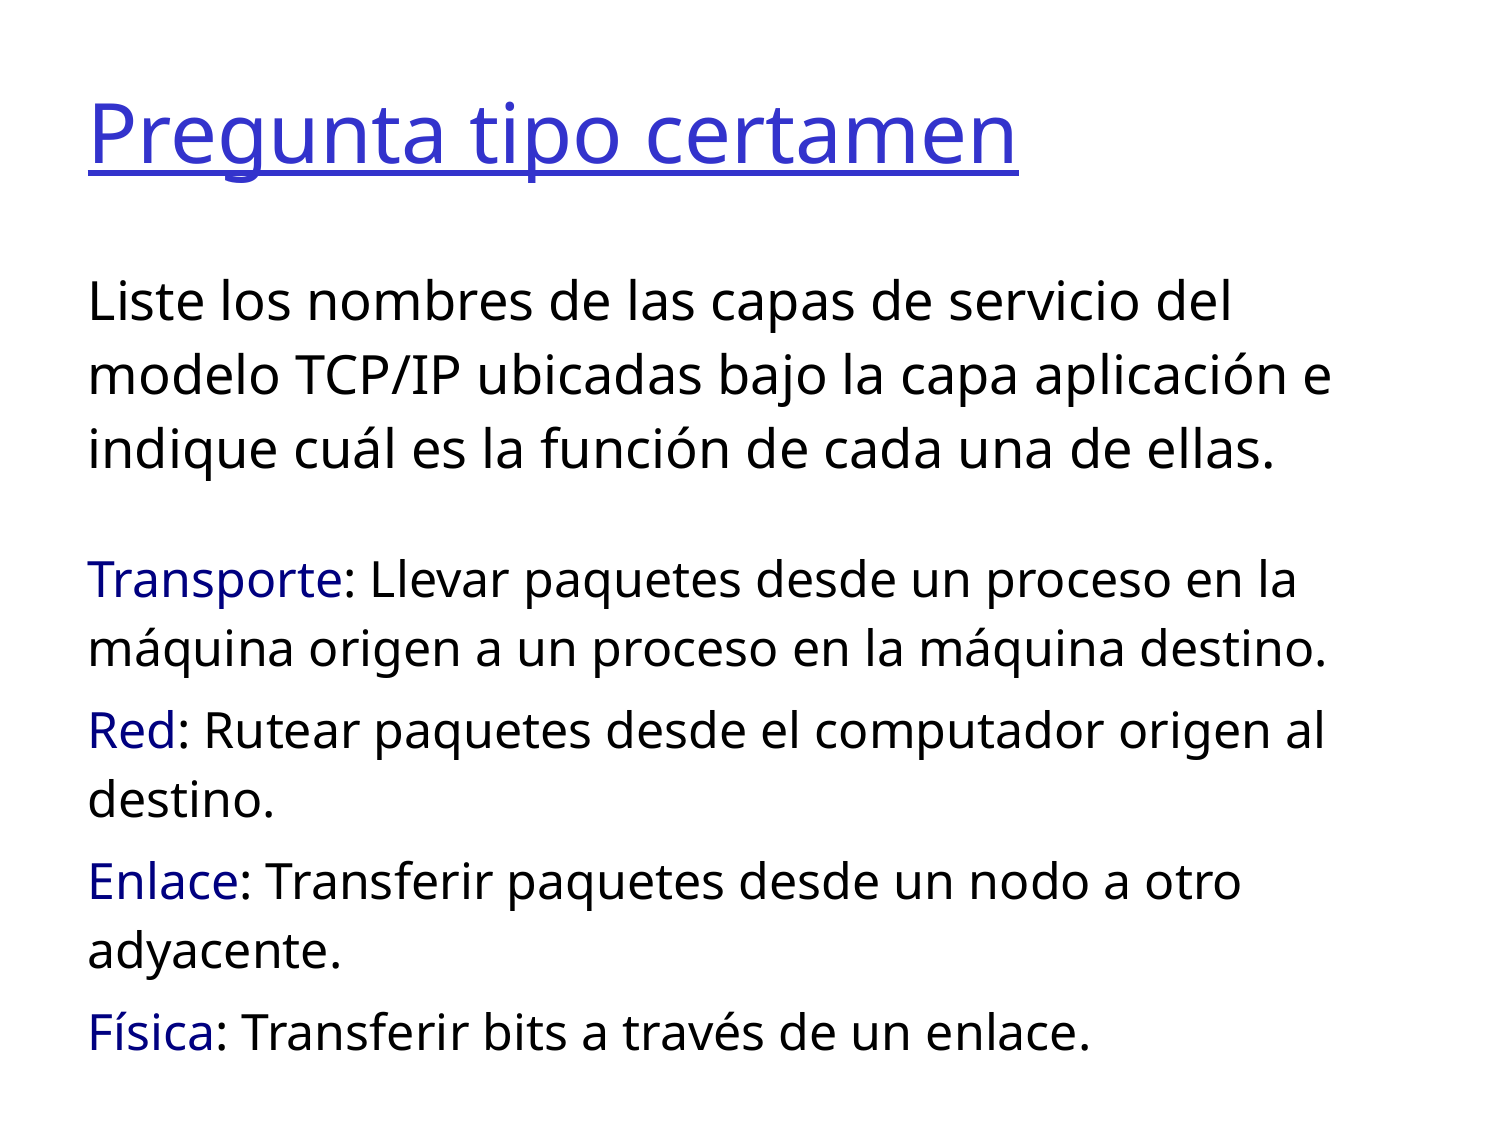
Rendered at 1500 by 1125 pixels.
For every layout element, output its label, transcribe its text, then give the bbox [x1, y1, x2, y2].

list Transporte: Llevar paquetes desde un proceso en la máquina origen a un proceso en la máquina destino. Red: Rutear paquetes desde el computador origen al destino. Enlace: Transferir paquetes desde un nodo a otro adyacente. Física: Transferir bits a través de un enlace. [87, 544, 1363, 1057]
list Liste los nombres de las capas de servicio del modelo TCP/IP ubicadas bajo la capa aplicación e indique cuál es la función de cada una de ellas. [87, 262, 1363, 544]
title Pregunta tipo certamen [87, 23, 1363, 239]
